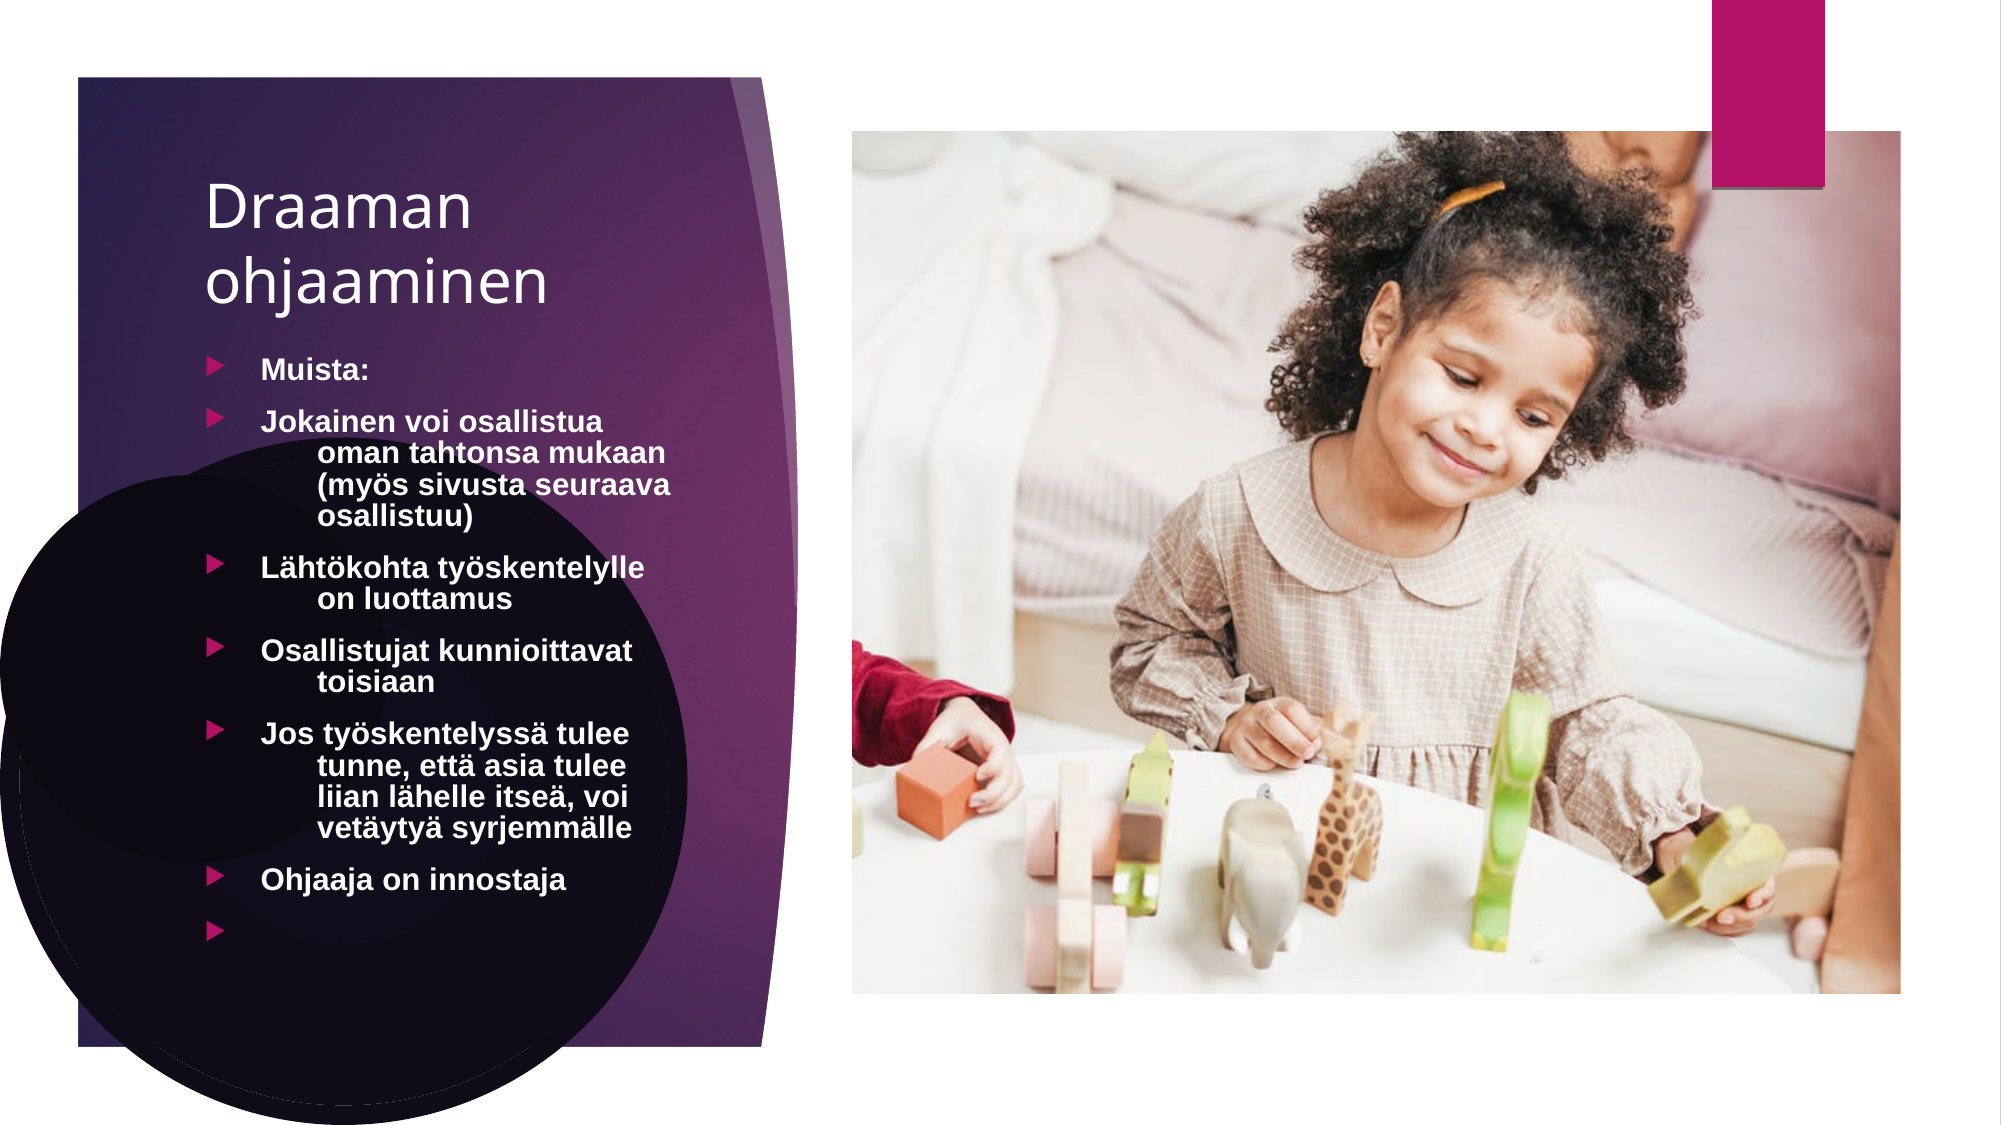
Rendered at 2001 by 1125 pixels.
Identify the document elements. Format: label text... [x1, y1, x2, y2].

picture [852, 131, 1901, 994]
list Muista: Jokainen voi osallistua oman tahtonsa mukaan (myös sivusta seuraava osallistuu) Lähtökohta työskentelylle on luottamus Osallistujat kunnioittavat toisiaan Jos työskentelyssä tulee tunne, että asia tulee liian lähelle itseä, voi vetäytyä syrjemmälle Ohjaaja on innostaja [189, 347, 704, 988]
title Draaman ohjaaminen [189, 159, 673, 328]
text_box [0, 0, 2000, 1125]
